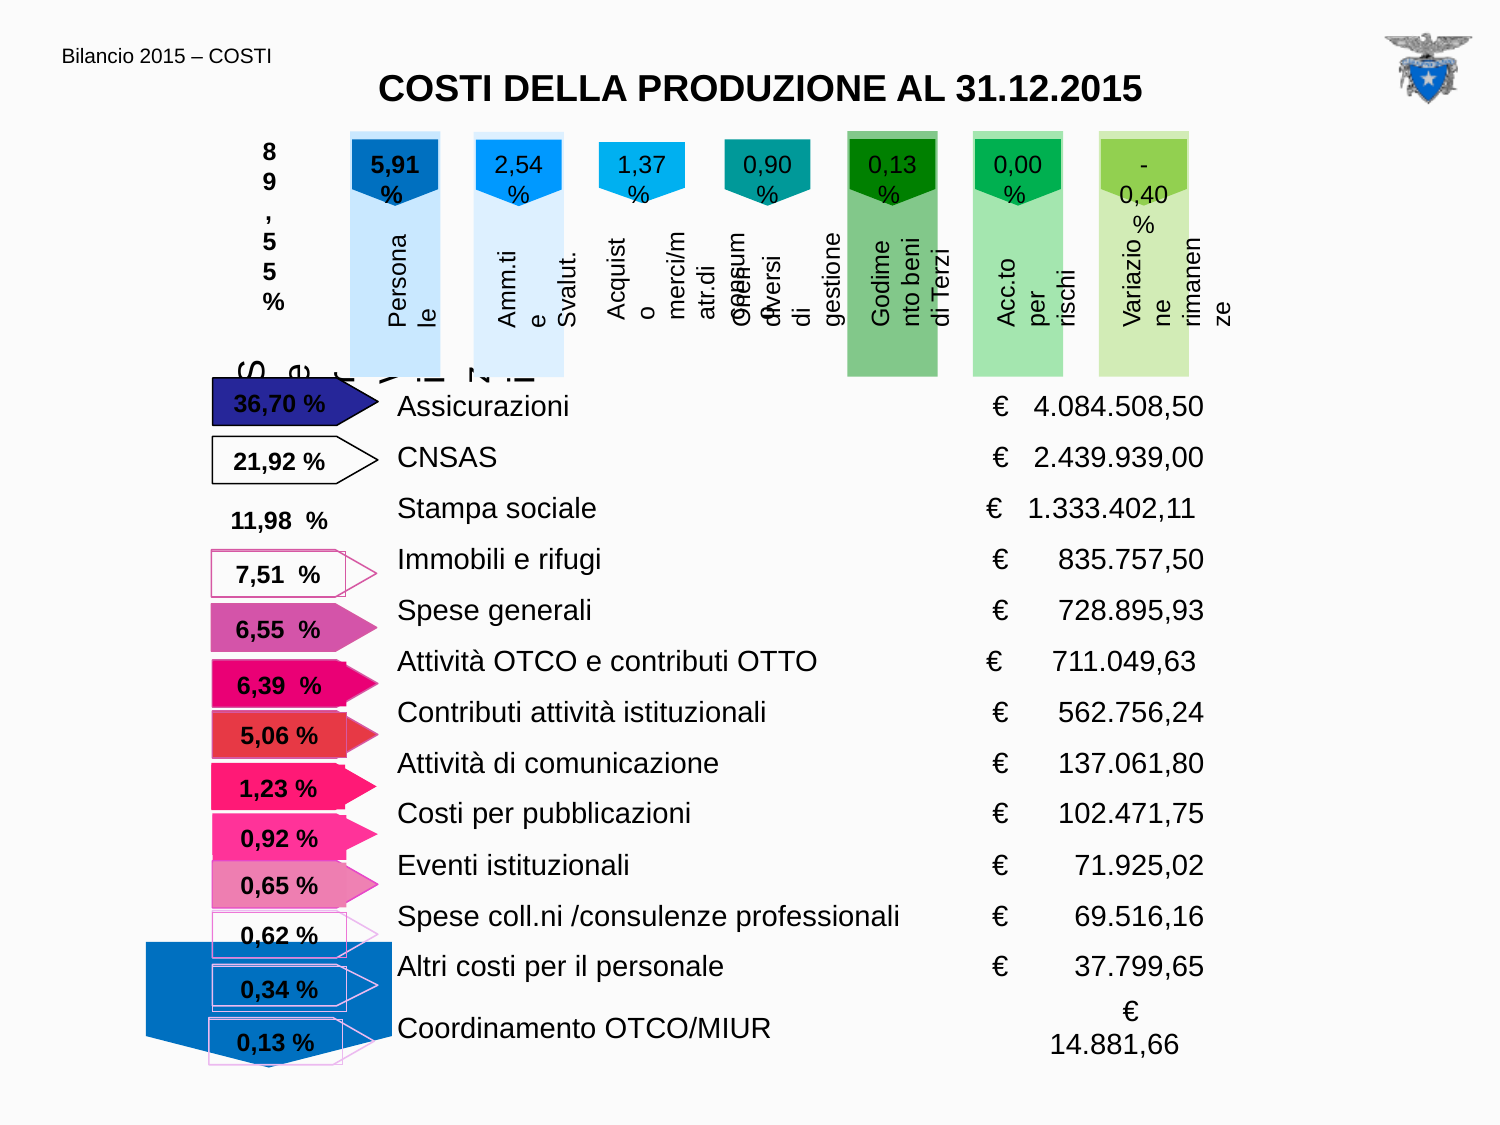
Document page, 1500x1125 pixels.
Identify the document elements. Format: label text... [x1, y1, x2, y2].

text_box 0,62 % [212, 912, 347, 958]
table_cell CNSAS [396, 431, 976, 482]
text_box [350, 217, 441, 377]
text_box 5,06 % [212, 712, 347, 758]
table_cell € 102.471,75 [976, 788, 1206, 839]
picture [1382, 29, 1477, 112]
text_box -0,40% [1098, 141, 1189, 246]
text_box [145, 941, 392, 1052]
text_box Servizi [219, 370, 239, 377]
text_box 0,00% [972, 141, 1064, 216]
text_box Acquisto merci/matr.di consumo [592, 209, 722, 336]
text_box 5,91% [350, 141, 441, 217]
text_box [343, 1025, 371, 1049]
text_box 89,55% [260, 128, 278, 323]
table_cell € 711.049,63 [976, 635, 1206, 686]
table_cell € 728.895,93 [976, 584, 1206, 635]
text_box [350, 131, 441, 141]
table_cell Contributi attività istituzionali [396, 686, 976, 737]
table_cell Costi per pubblicazioni [396, 788, 976, 839]
text_box [347, 665, 378, 702]
text_box [1098, 131, 1189, 141]
table_cell € 137.061,80 [976, 737, 1206, 788]
text_box 0,13 % [208, 1019, 343, 1065]
text_box 11,98 % [212, 496, 347, 542]
text_box 6,39 % [212, 661, 347, 707]
text_box [972, 216, 1064, 377]
text_box Bilancio 2015 – COSTI [46, 35, 469, 76]
text_box 0,92 % [212, 815, 347, 860]
text_box 0,34 % [212, 966, 347, 1012]
table_cell € 562.756,24 [976, 686, 1206, 737]
table_cell Attività OTCO e contributi OTTO [396, 635, 976, 686]
text_box Oneri diversi di gestione [717, 216, 847, 343]
table_cell Attività di comunicazione [396, 737, 976, 788]
text_box 0,13% [847, 141, 938, 216]
table_cell € 71.925,02 [976, 839, 1206, 890]
text_box [347, 818, 378, 850]
table_cell € 37.799,65 [976, 941, 1206, 992]
text_box [347, 383, 379, 420]
text_box Acc.to per rischi [982, 216, 1087, 343]
text_box [347, 941, 362, 950]
table_cell Spese generali [396, 584, 976, 635]
text_box 6,55 % [211, 605, 346, 651]
text_box 36,70 % [212, 379, 347, 425]
table_cell € 2.439.939,00 [976, 431, 1206, 482]
text_box [473, 217, 564, 378]
text_box Godimento beni di Terzi [856, 216, 962, 343]
text_box [847, 131, 938, 141]
text_box Servizi [309, 370, 469, 390]
text_box [346, 768, 377, 804]
text_box 0,65 % [212, 862, 347, 908]
table_cell € 835.757,50 [976, 533, 1206, 584]
text_box 1,37% [600, 141, 684, 209]
text_box [847, 216, 938, 377]
text_box COSTI DELLA PRODUZIONE AL 31.12.2015 [282, 33, 1240, 140]
text_box 2,54% [473, 141, 564, 217]
table_header Assicurazioni [396, 380, 976, 431]
text_box [473, 131, 564, 141]
text_box [346, 610, 377, 646]
text_box Servizi [264, 370, 289, 377]
table_cell Coordinamento OTCO/MIUR [396, 992, 976, 1063]
text_box Personale [373, 217, 449, 343]
text_box [1098, 246, 1189, 377]
table_cell Immobili e rifugi [396, 533, 976, 584]
text_box 1,23 % [211, 764, 346, 810]
table_cell Stampa sociale [396, 482, 976, 533]
text_box [972, 131, 1064, 141]
table_header € 4.084.508,50 [976, 380, 1206, 431]
text_box [347, 716, 378, 753]
text_box Variazione rimanenze [1107, 216, 1243, 343]
table_cell Spese coll.ni /consulenze professionali [396, 890, 976, 941]
text_box 0,90% [722, 141, 813, 216]
table_cell € 69.516,16 [976, 890, 1206, 941]
text_box [347, 866, 378, 902]
table_cell Eventi istituzionali [396, 839, 976, 890]
text_box 7,51 % [211, 551, 346, 597]
text_box 21,92 % [212, 438, 347, 483]
text_box Amm.ti e Svalut. [483, 217, 588, 344]
table_cell Altri costi per il personale [396, 941, 976, 992]
table_cell € 1.333.402,11 [976, 482, 1206, 533]
table_cell € 14.881,66 [976, 992, 1206, 1063]
